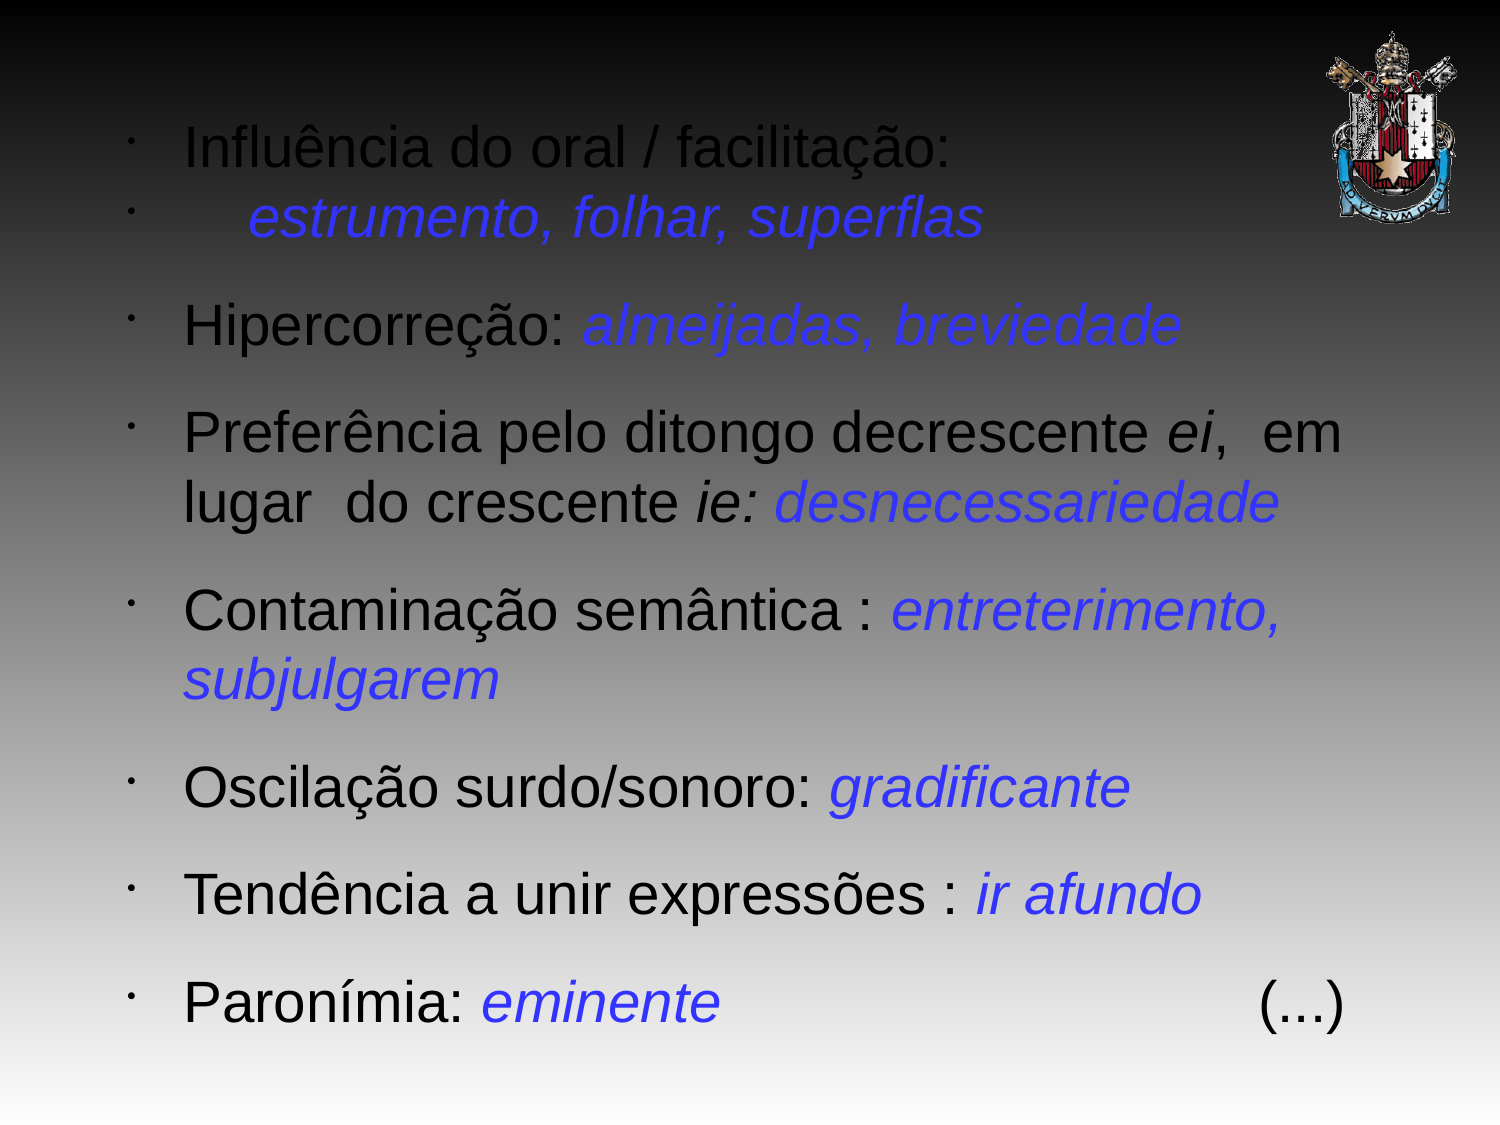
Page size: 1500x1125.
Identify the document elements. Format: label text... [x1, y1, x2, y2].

list Influência do oral / facilitação: estrumento, folhar, superflas Hipercorreção: almeijadas, breviedade Preferência pelo ditongo decrescente ei, em lugar do crescente ie: desnecessariedade Contaminação semântica : entreterimento, subjulgarem Oscilação surdo/sonoro: gradificante Tendência a unir expressões : ir afundo Paronímia: eminente (...) [112, 101, 1500, 1125]
chart [1326, 31, 1457, 224]
